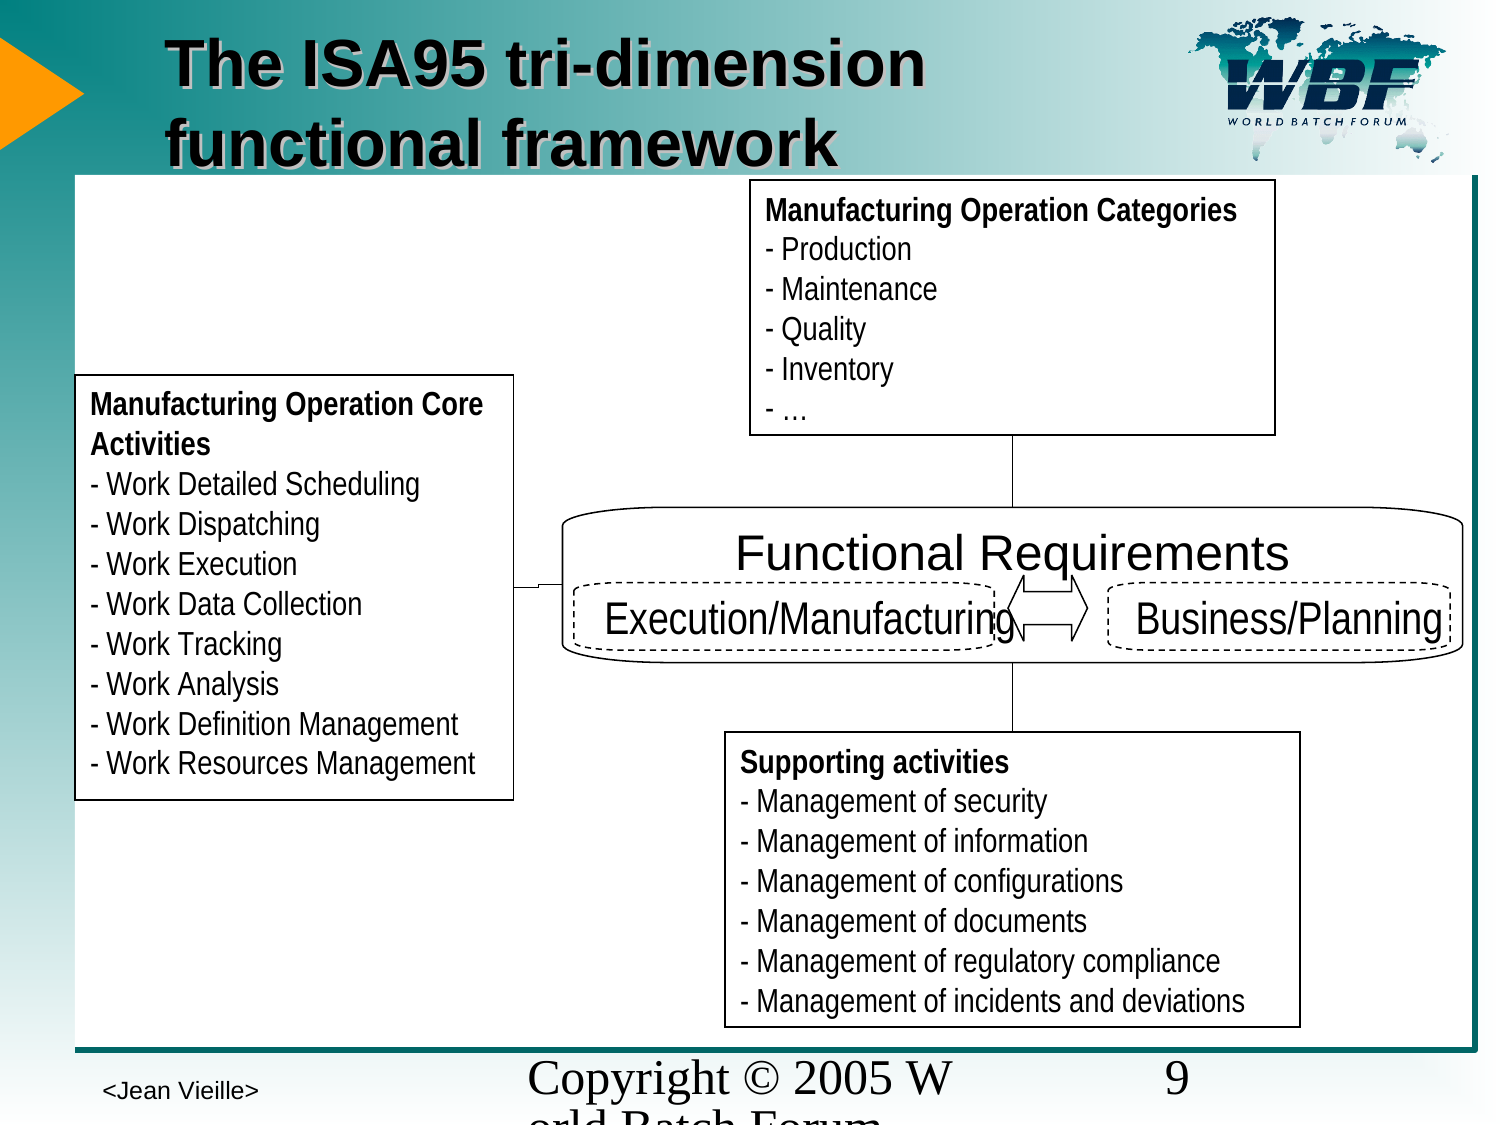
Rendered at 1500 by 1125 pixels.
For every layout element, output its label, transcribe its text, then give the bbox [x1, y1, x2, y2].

picture [0, 0, 1500, 1125]
text_box Supporting activities - Management of security - Management of information - Management of configurations - Management of documents - Management of regulatory compliance - Management of incidents and deviations [725, 732, 1301, 1027]
text_box Functional Requirements [562, 507, 1463, 663]
title The ISA95 tri-dimension functional framework [149, 12, 1250, 188]
text_box Manufacturing Operation Categories Production Maintenance Quality Inventory … [750, 180, 1276, 435]
text_box Manufacturing Operation Core Activities - Work Detailed Scheduling - Work Dispatching - Work Execution - Work Data Collection - Work Tracking - Work Analysis - Work Definition Management - Work Resources Management [75, 374, 514, 801]
picture [630, 1113, 643, 1125]
